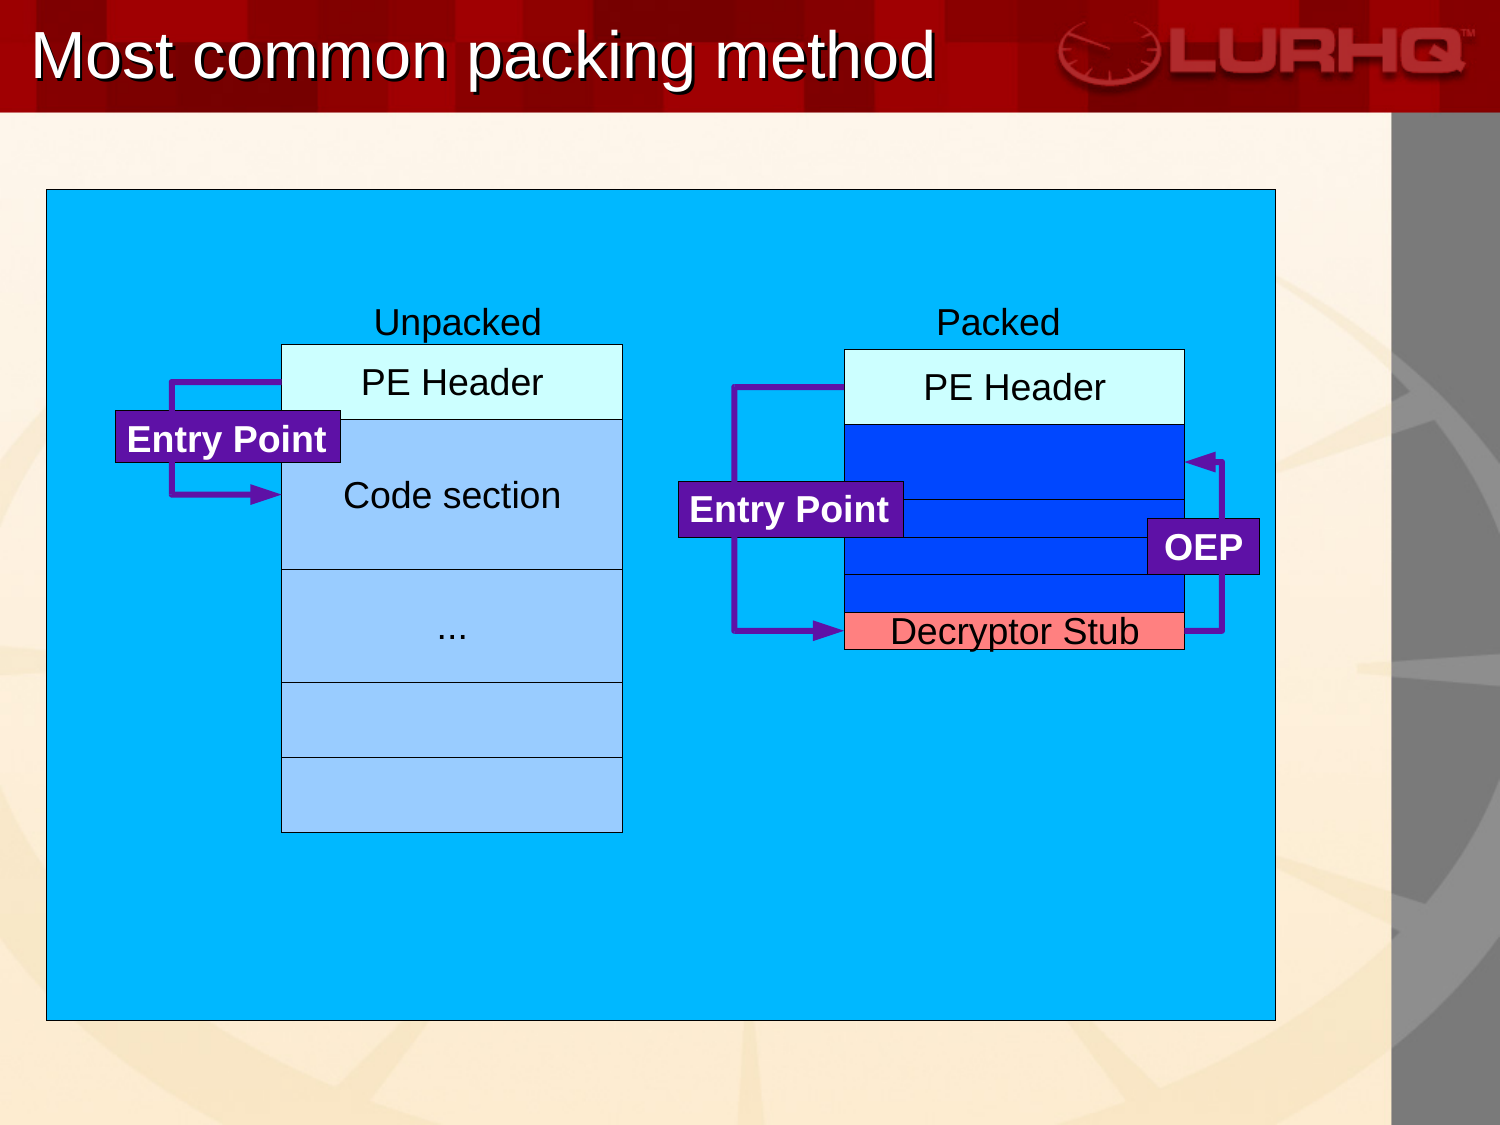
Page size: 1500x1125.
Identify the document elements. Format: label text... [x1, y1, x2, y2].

title Most common packing method [30, 0, 1350, 106]
picture [0, 0, 1500, 1125]
chart [46, 189, 1276, 1021]
